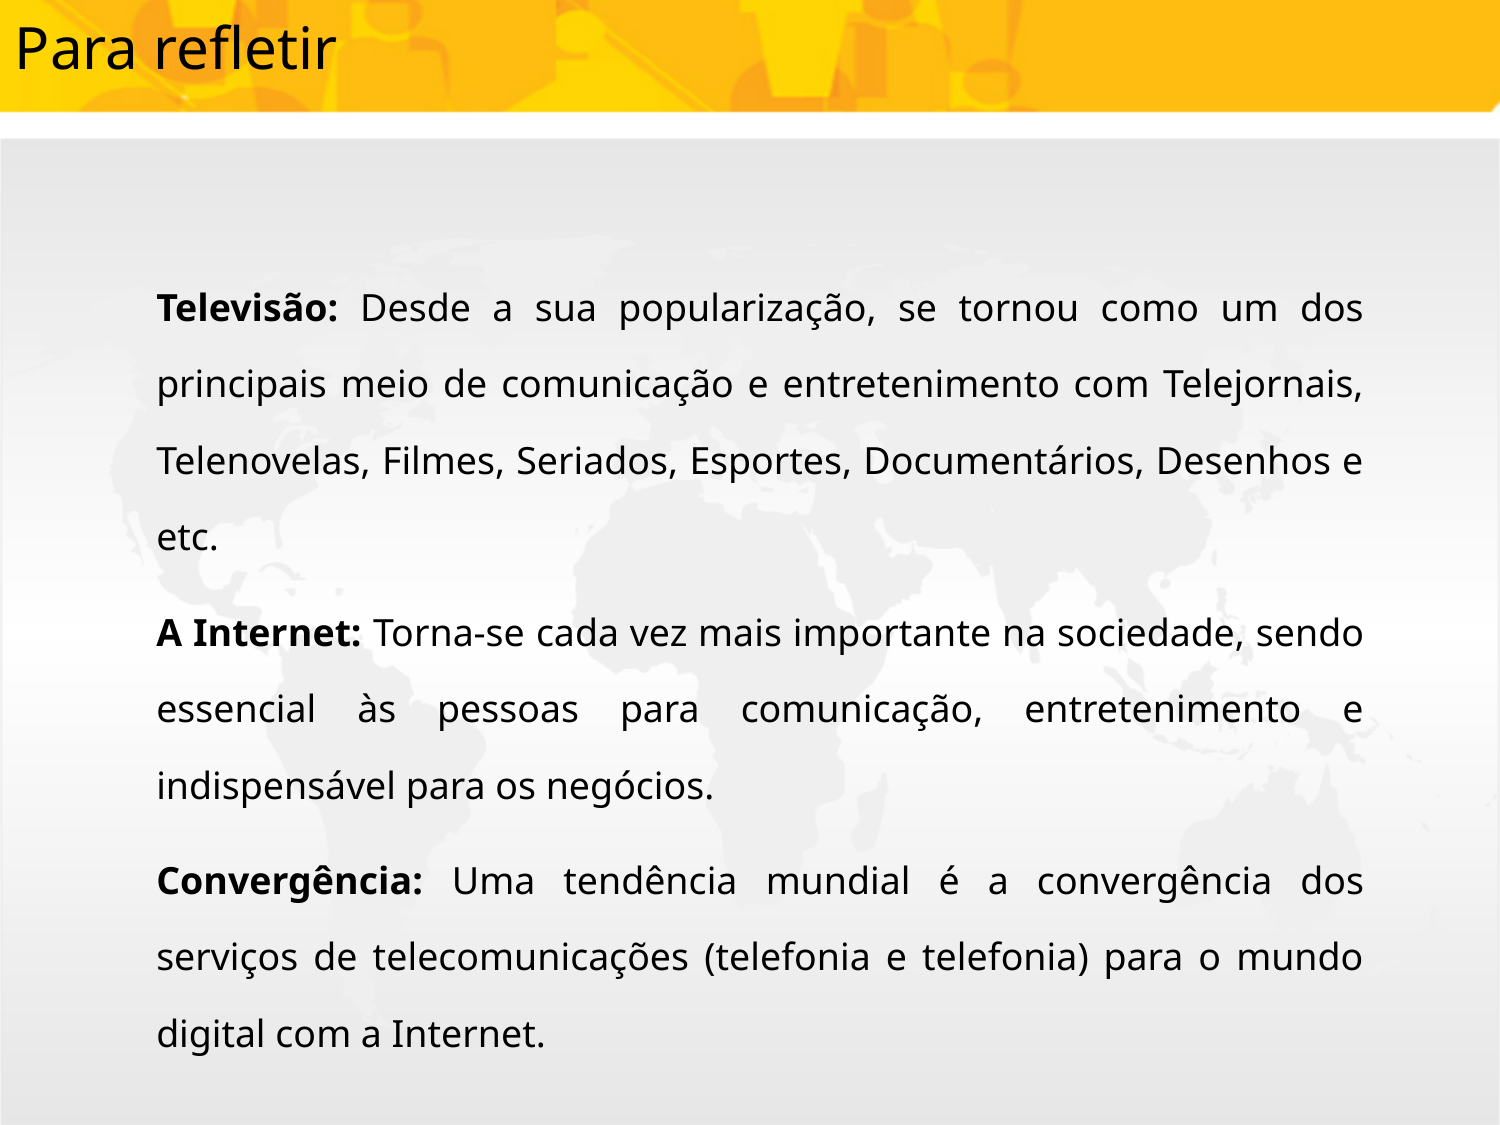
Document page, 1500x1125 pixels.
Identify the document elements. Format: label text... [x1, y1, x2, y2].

picture [0, 0, 1500, 1125]
text_box Para refletir [0, 0, 1255, 119]
text_box Televisão: Desde a sua popularização, se tornou como um dos principais meio de comunicação e entretenimento com Telejornais, Telenovelas, Filmes, Seriados, Esportes, Documentários, Desenhos e etc. A Internet: Torna-se cada vez mais importante na sociedade, sendo essencial às pessoas para comunicação, entretenimento e indispensável para os negócios. Convergência: Uma tendência mundial é a convergência dos serviços de telecomunicações (telefonia e telefonia) para o mundo digital com a Internet. [141, 248, 1380, 991]
